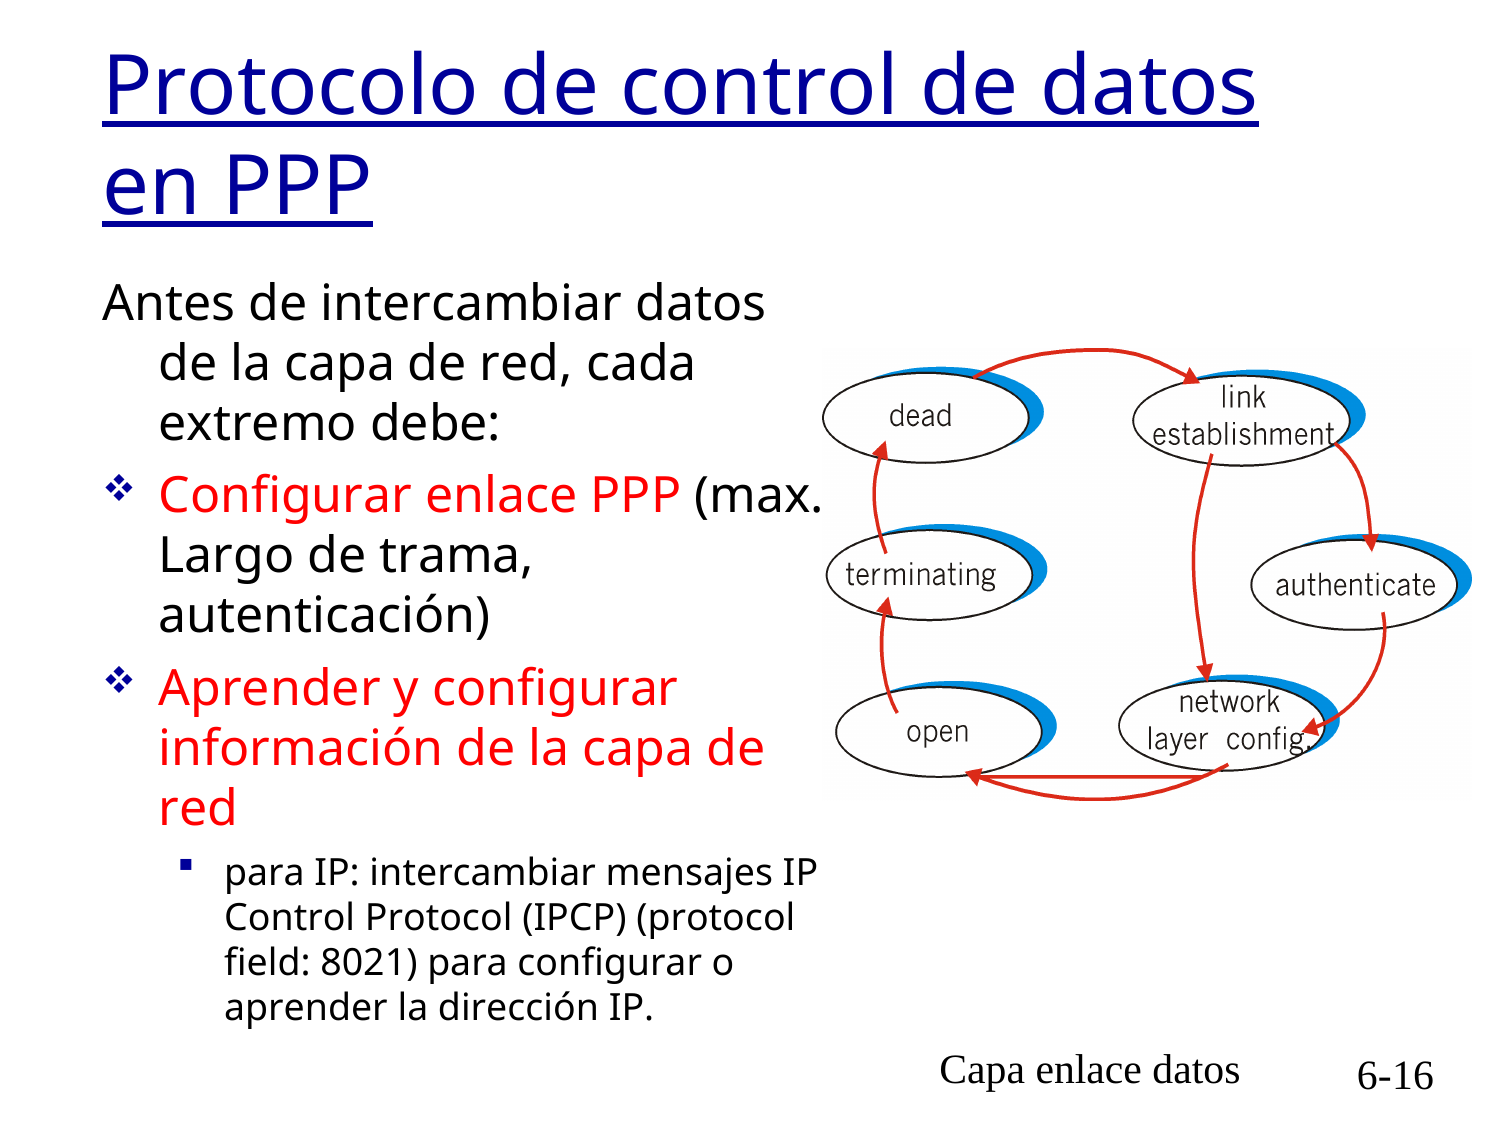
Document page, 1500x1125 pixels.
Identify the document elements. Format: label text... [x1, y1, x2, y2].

title Protocolo de control de datos en PPP [87, 23, 1363, 239]
list Antes de intercambiar datos de la capa de red, cada extremo debe: Configurar enlace PPP (max. Largo de trama, autenticación) Aprender y configurar información de la capa de red para IP: intercambiar mensajes IP Control Protocol (IPCP) (protocol field: 8021) para configurar o aprender la dirección IP. [87, 262, 845, 1081]
picture [822, 348, 1472, 801]
